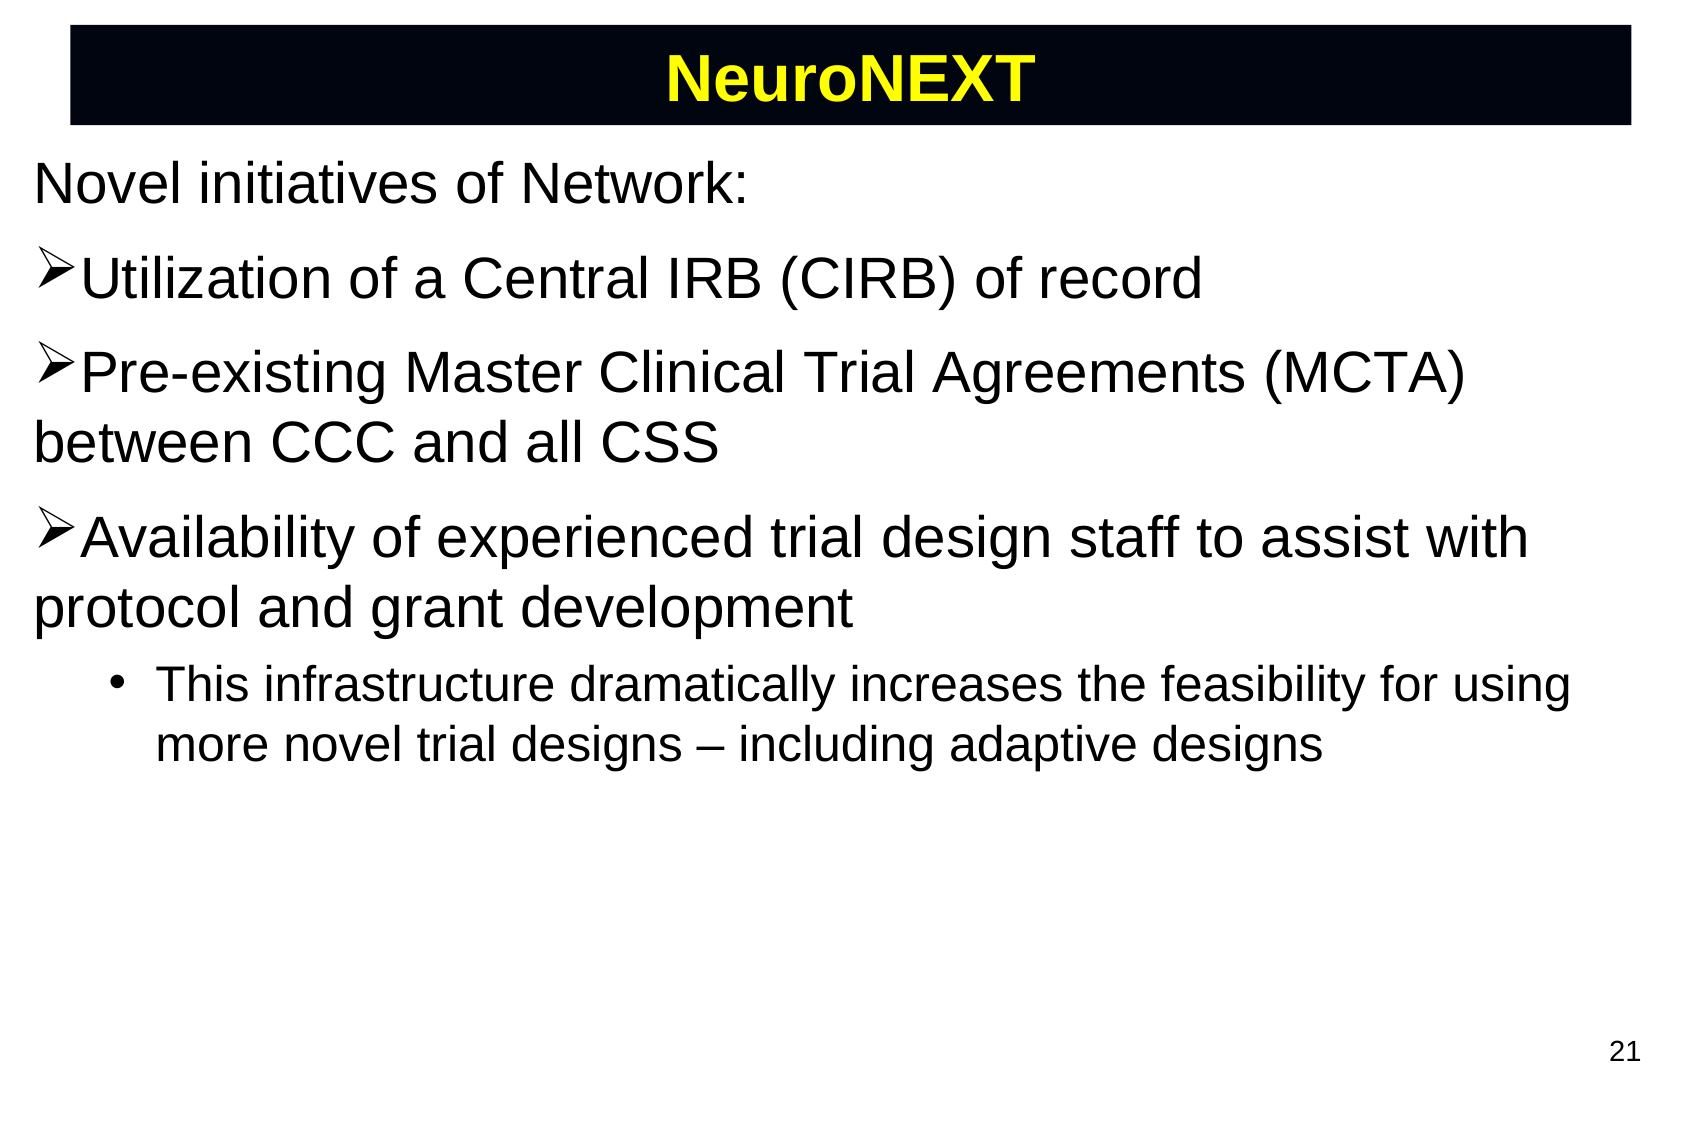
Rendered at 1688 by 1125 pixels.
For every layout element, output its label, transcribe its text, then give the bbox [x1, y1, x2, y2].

text_box Novel initiatives of Network: Utilization of a Central IRB (CIRB) of record Pre-existing Master Clinical Trial Agreements (MCTA) between CCC and all CSS Availability of experienced trial design staff to assist with protocol and grant development This infrastructure dramatically increases the feasibility for using more novel trial designs – including adaptive designs [18, 137, 1657, 1013]
text_box <number> [1343, 1025, 1657, 1101]
text_box NeuroNEXT [70, 24, 1632, 126]
